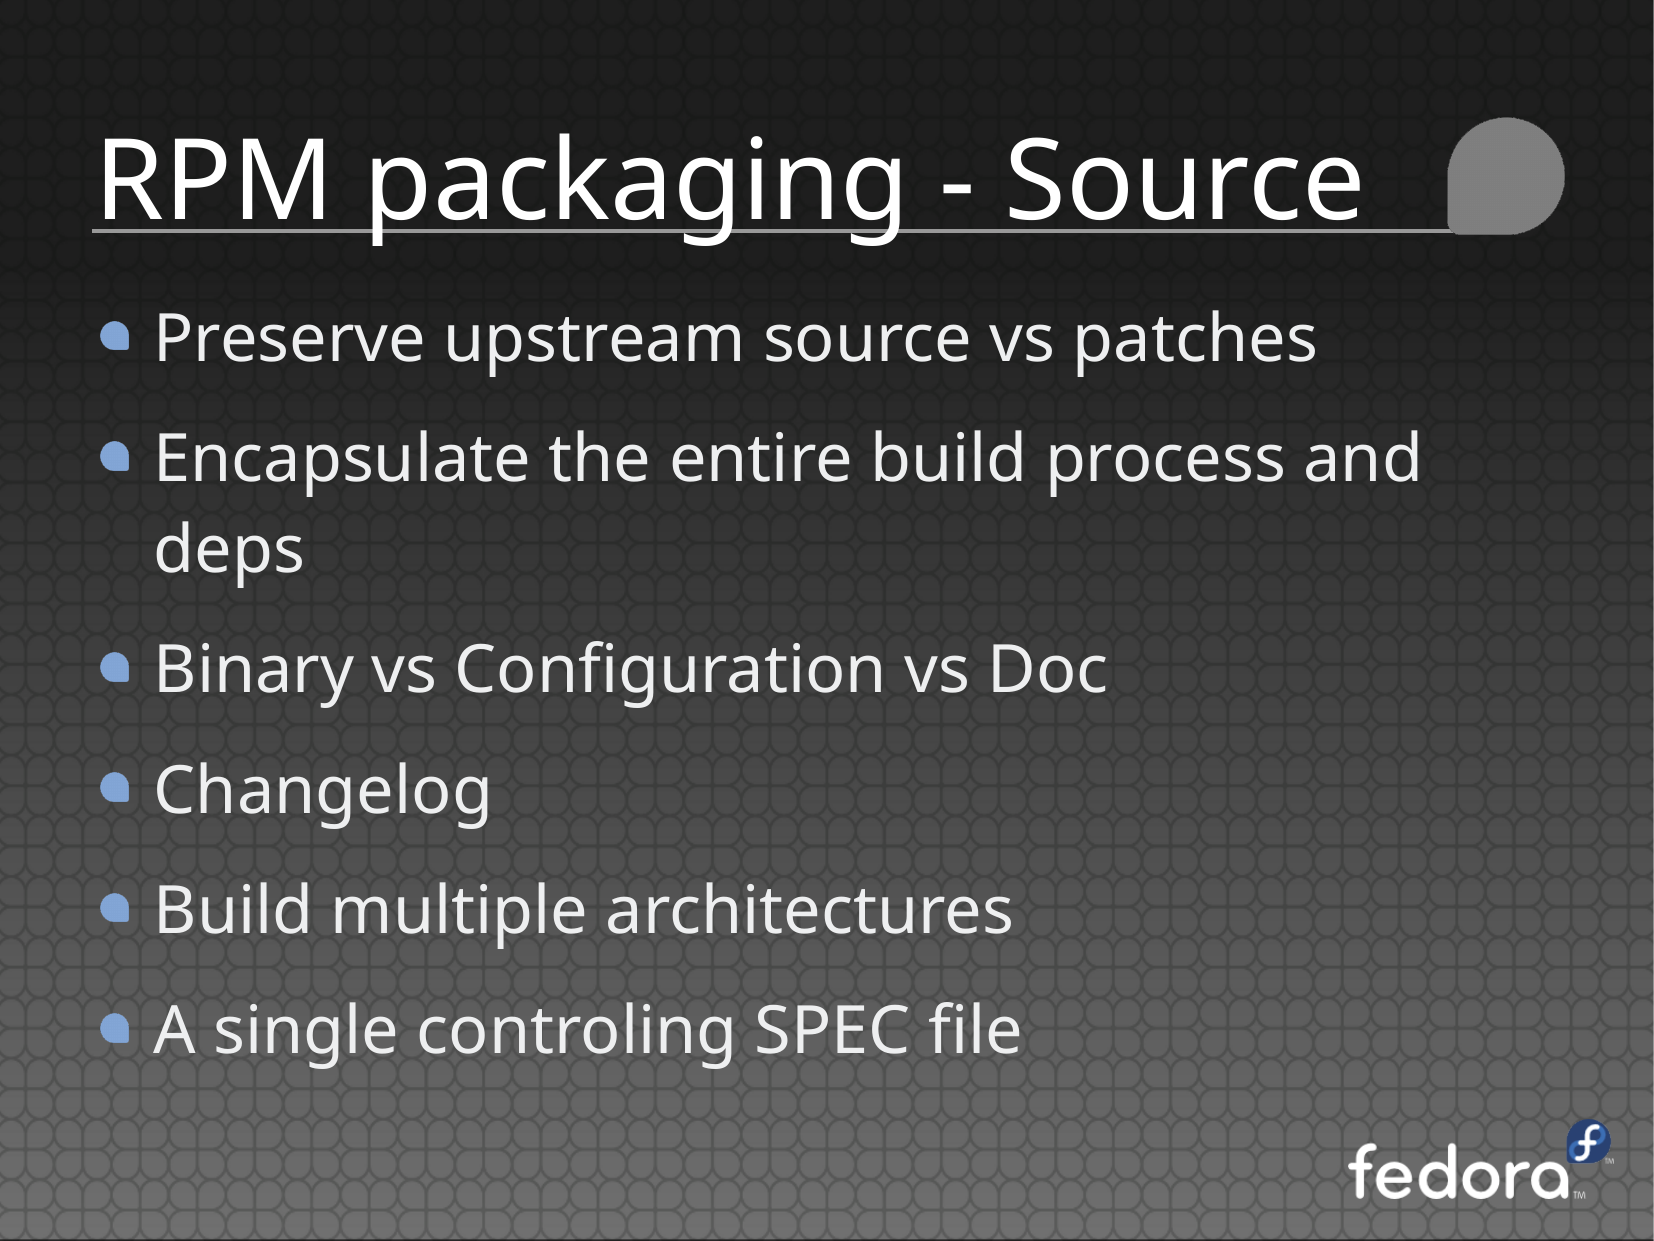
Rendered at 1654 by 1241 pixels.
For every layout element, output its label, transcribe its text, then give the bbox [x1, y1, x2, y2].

title RPM packaging - Source [94, 100, 1426, 251]
list Preserve upstream source vs patches Encapsulate the entire build process and deps Binary vs Configuration vs Doc Changelog Build multiple architectures A single controling SPEC file [82, 290, 1571, 1094]
picture [0, 0, 1654, 1241]
